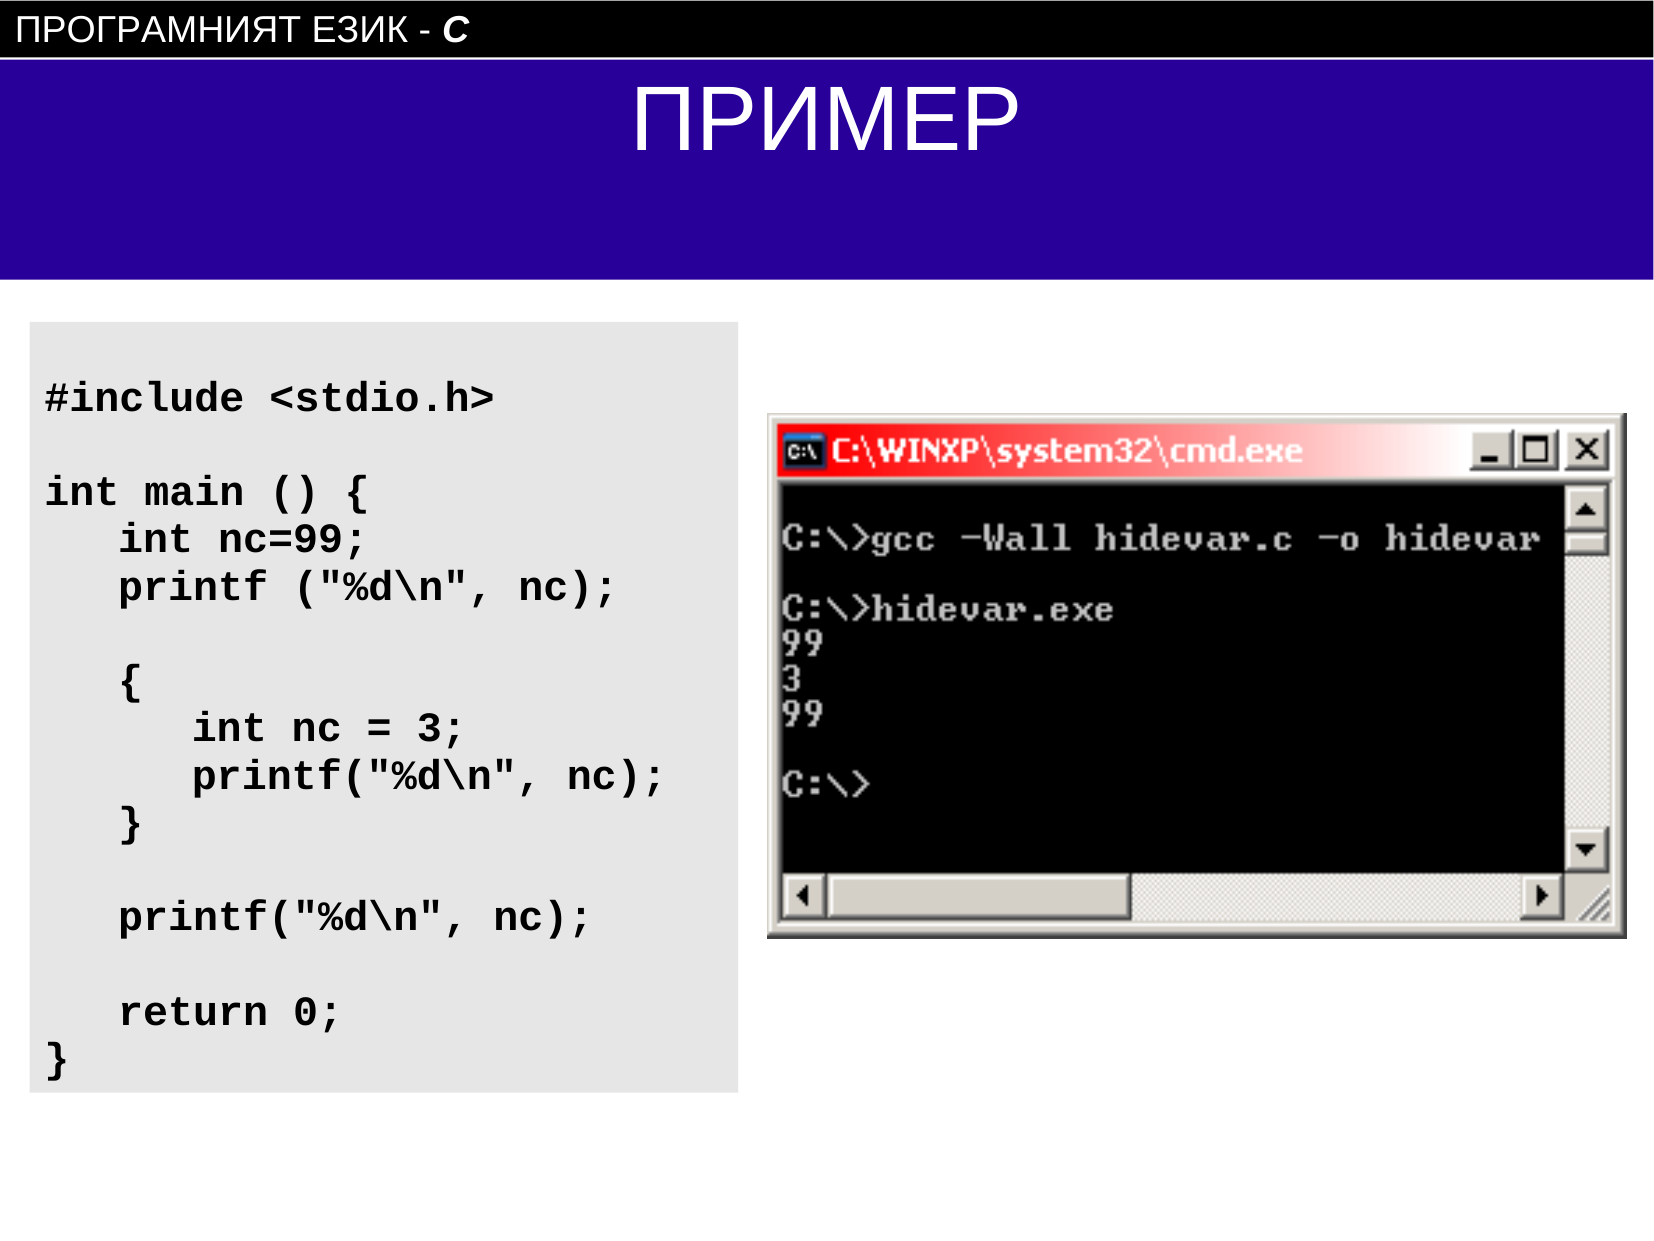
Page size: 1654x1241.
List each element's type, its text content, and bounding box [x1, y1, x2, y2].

text_box #include <stdio.h> int main () { int nc=99; printf ("%d\n", nc); { int nc = 3; printf("%d\n", nc); } printf("%d\n", nc); return 0; } [29, 321, 739, 1093]
picture [767, 413, 1627, 939]
text_box ПРОГРАМНИЯT ЕЗИК - С [0, 0, 1654, 58]
text_box ПРИМЕР [0, 59, 1654, 280]
